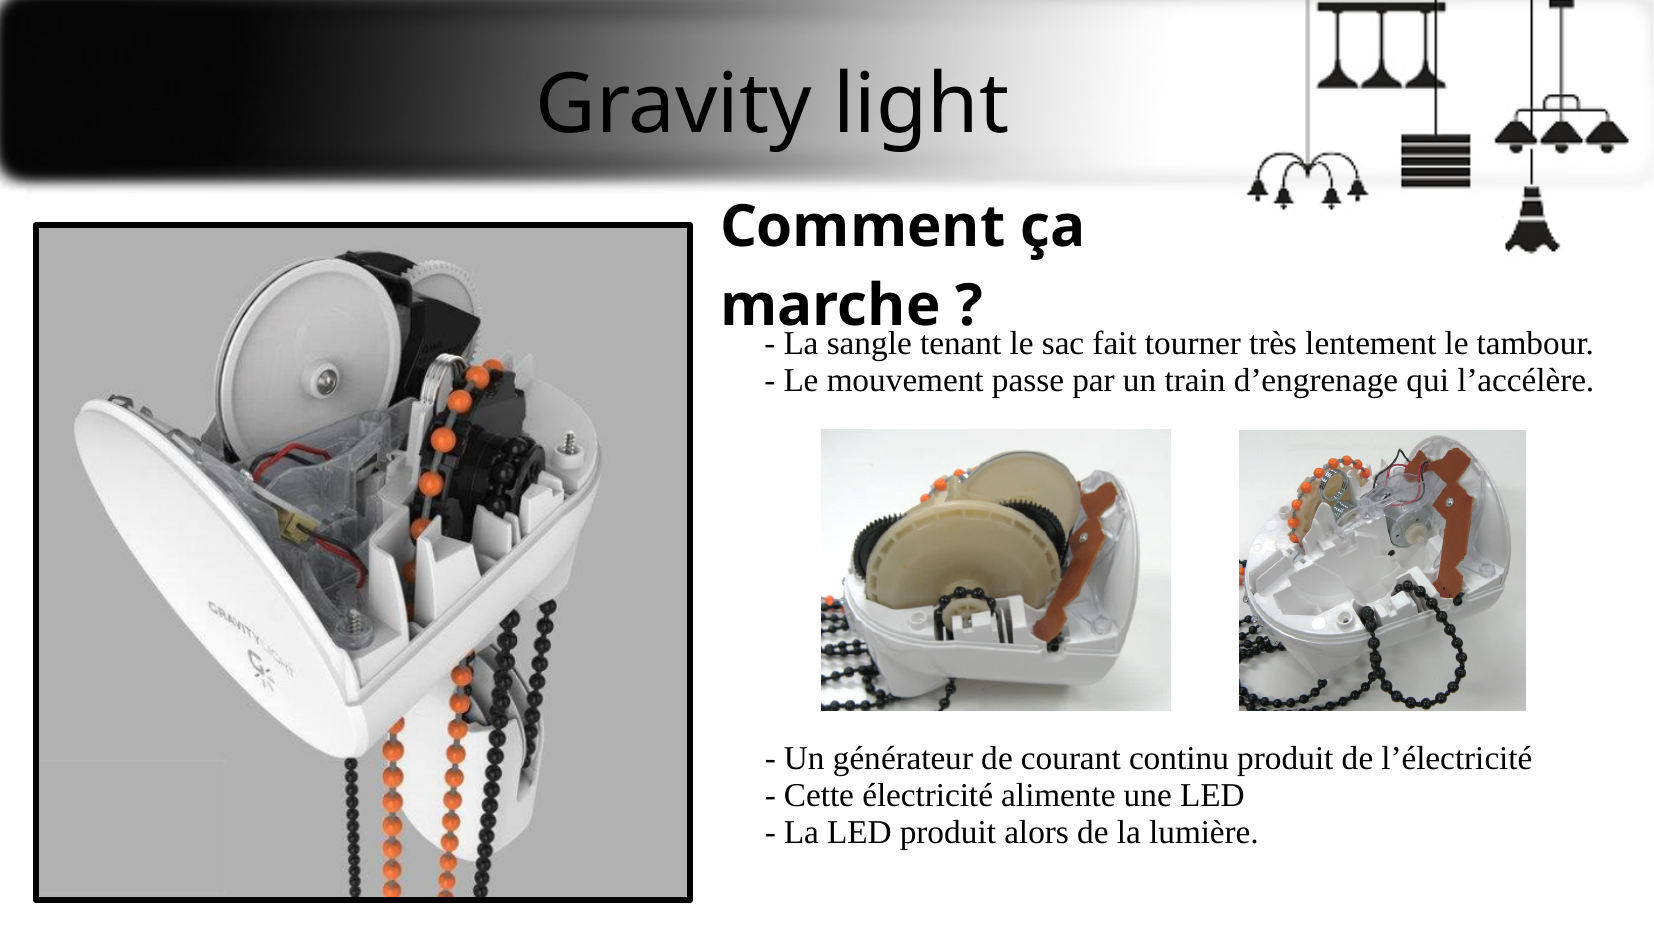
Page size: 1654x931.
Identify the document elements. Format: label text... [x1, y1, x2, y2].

text_box - Un générateur de courant continu produit de l’électricité - Cette électricité alimente une LED - La LED produit alors de la lumière. [750, 732, 1606, 859]
title Comment ça marche ? [720, 226, 1276, 301]
picture [0, 0, 1654, 931]
text_box Gravity light [195, 35, 1351, 166]
text_box - La sangle tenant le sac fait tourner très lentement le tambour. - Le mouvement passe par un train d’engrenage qui l’accélère. [749, 317, 1621, 444]
